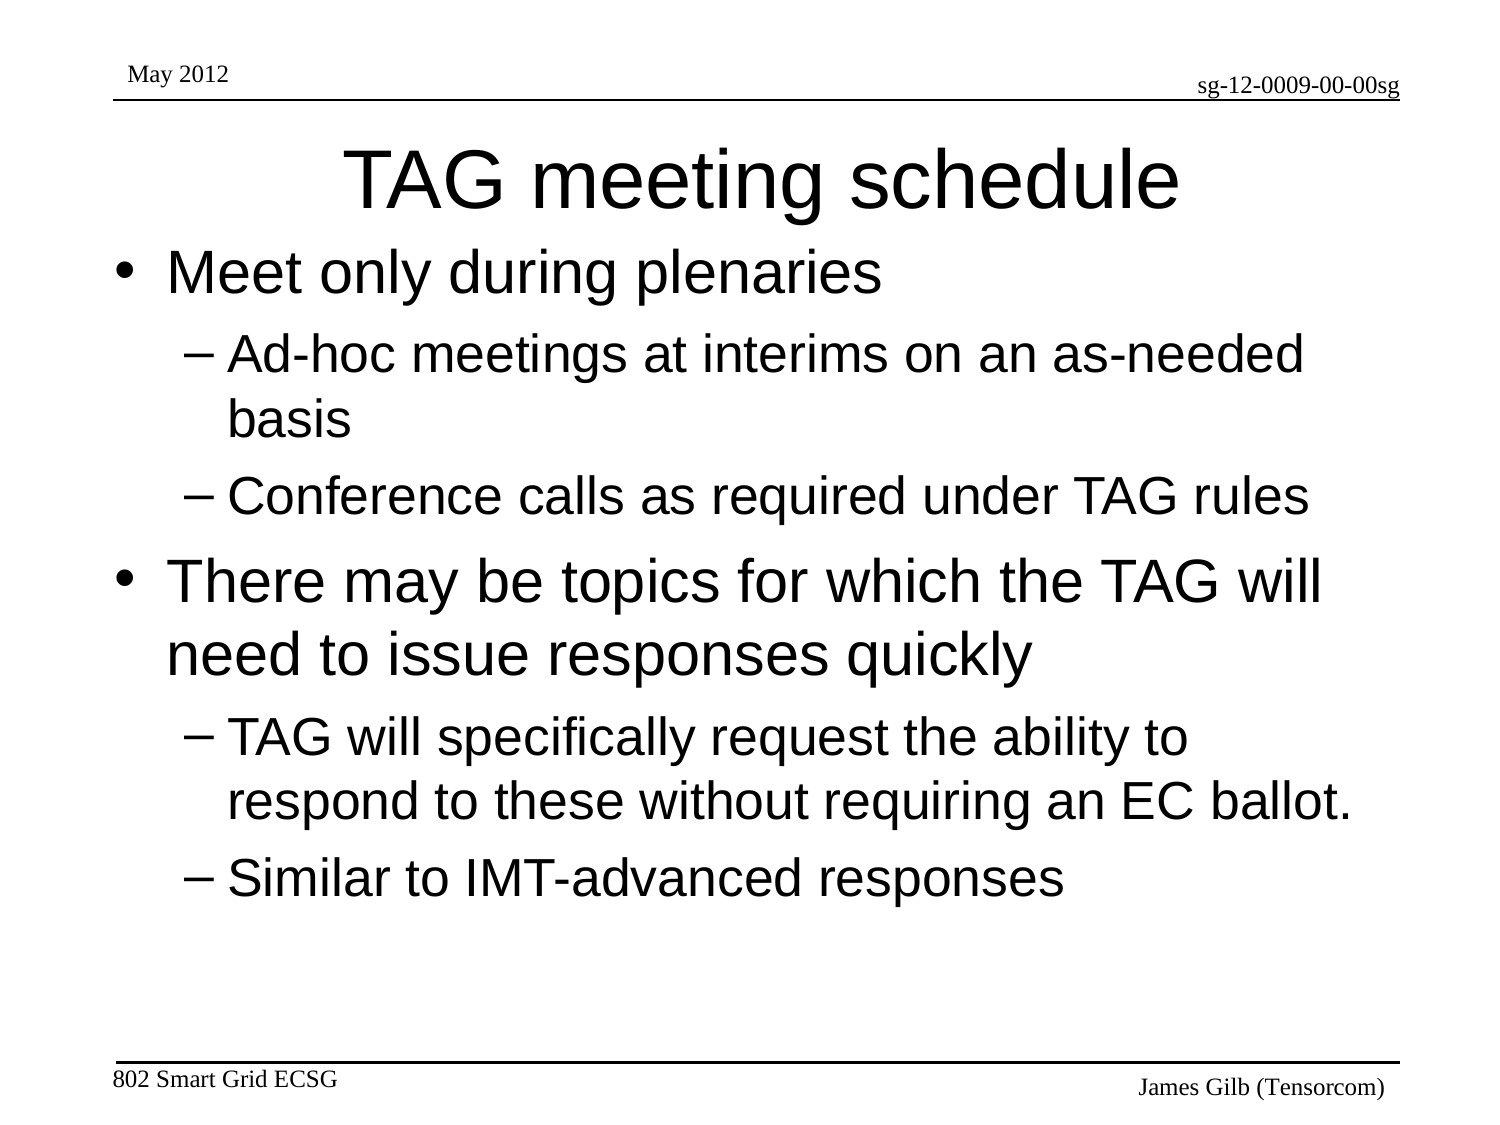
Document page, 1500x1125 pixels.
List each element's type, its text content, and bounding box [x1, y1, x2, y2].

title TAG meeting schedule [125, 112, 1401, 238]
list Meet only during plenaries Ad-hoc meetings at interims on an as-needed basis Conference calls as required under TAG rules There may be topics for which the TAG will need to issue responses quickly TAG will specifically request the ability to respond to these without requiring an EC ballot. Similar to IMT-advanced responses [99, 224, 1375, 968]
